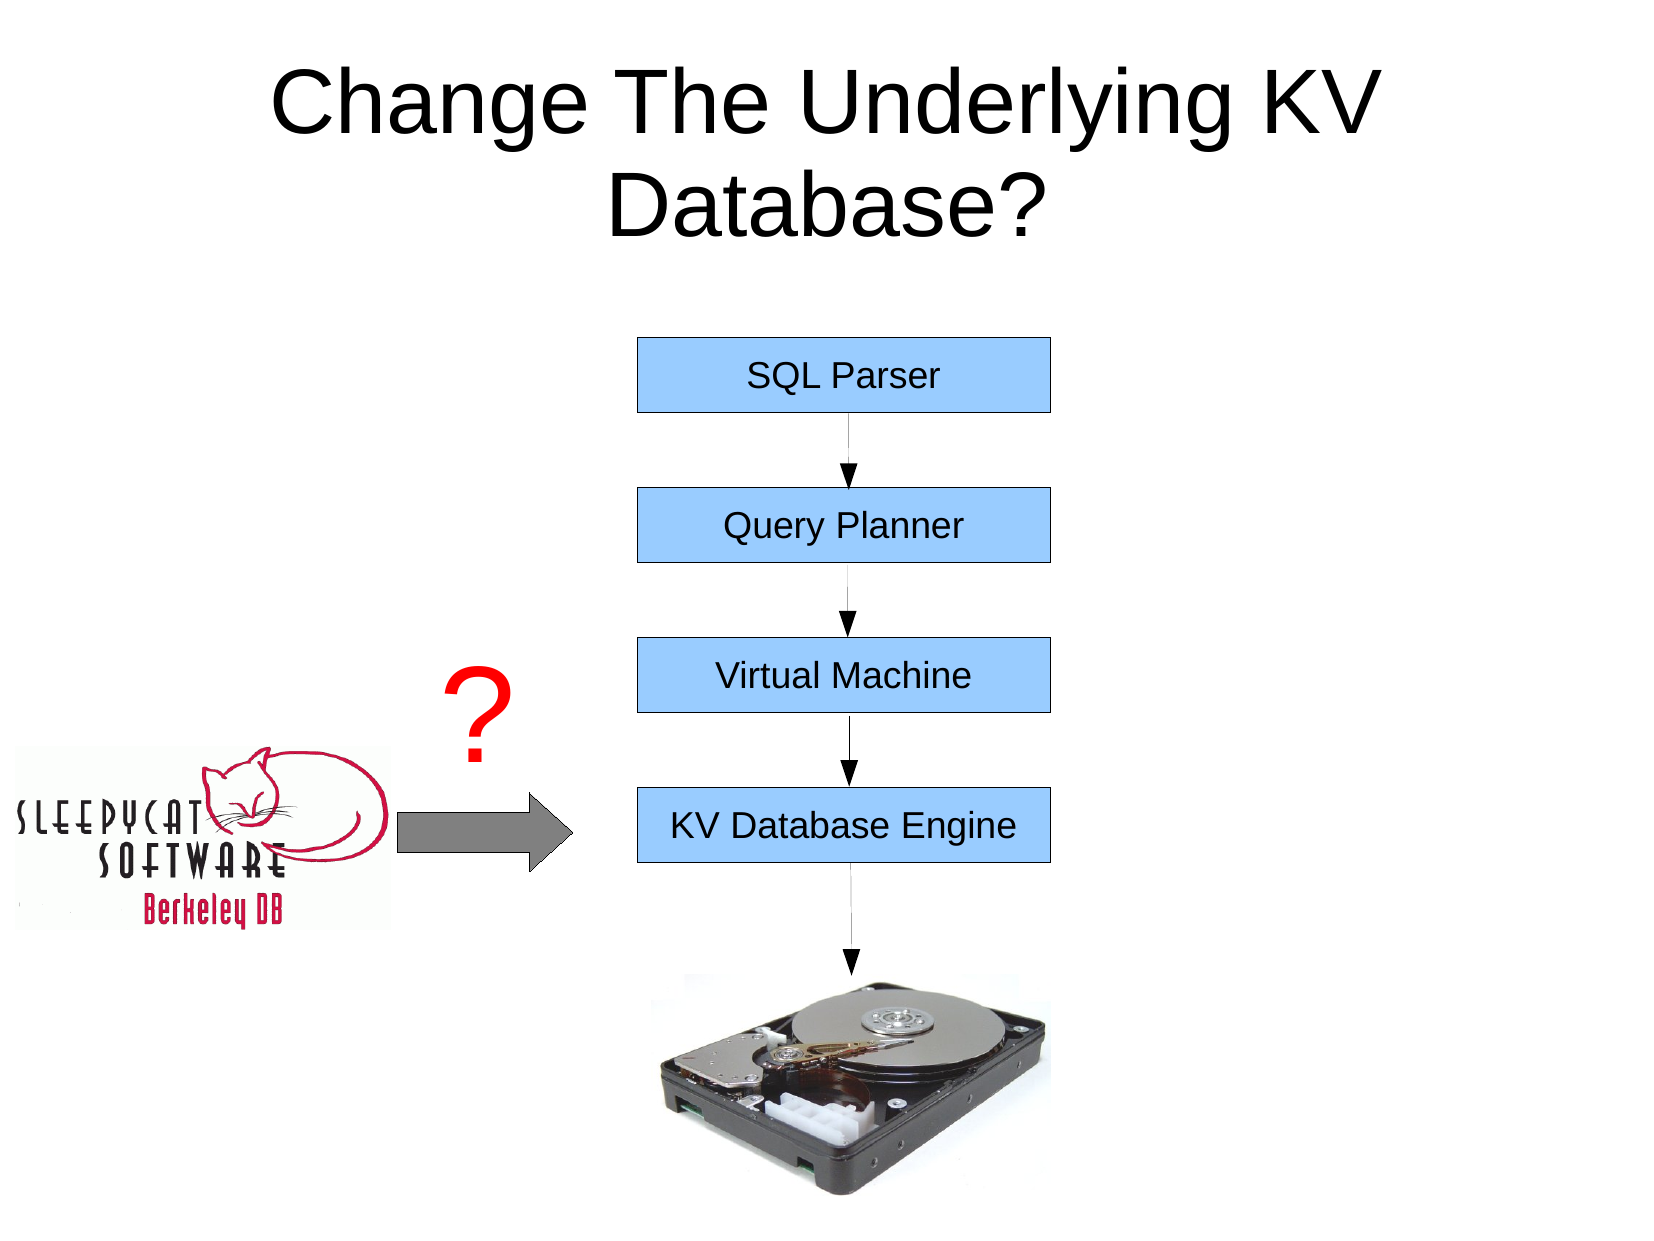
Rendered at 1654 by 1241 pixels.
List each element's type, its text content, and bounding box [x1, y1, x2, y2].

text_box ? [424, 630, 531, 804]
picture [651, 974, 1051, 1201]
text_box Query Planner [637, 487, 1051, 563]
text_box [397, 794, 573, 872]
text_box KV Database Engine [637, 787, 1051, 863]
picture [15, 746, 391, 930]
text_box Virtual Machine [637, 637, 1051, 713]
title Change The Underlying KV Database? [82, 47, 1571, 259]
text_box SQL Parser [637, 337, 1051, 413]
